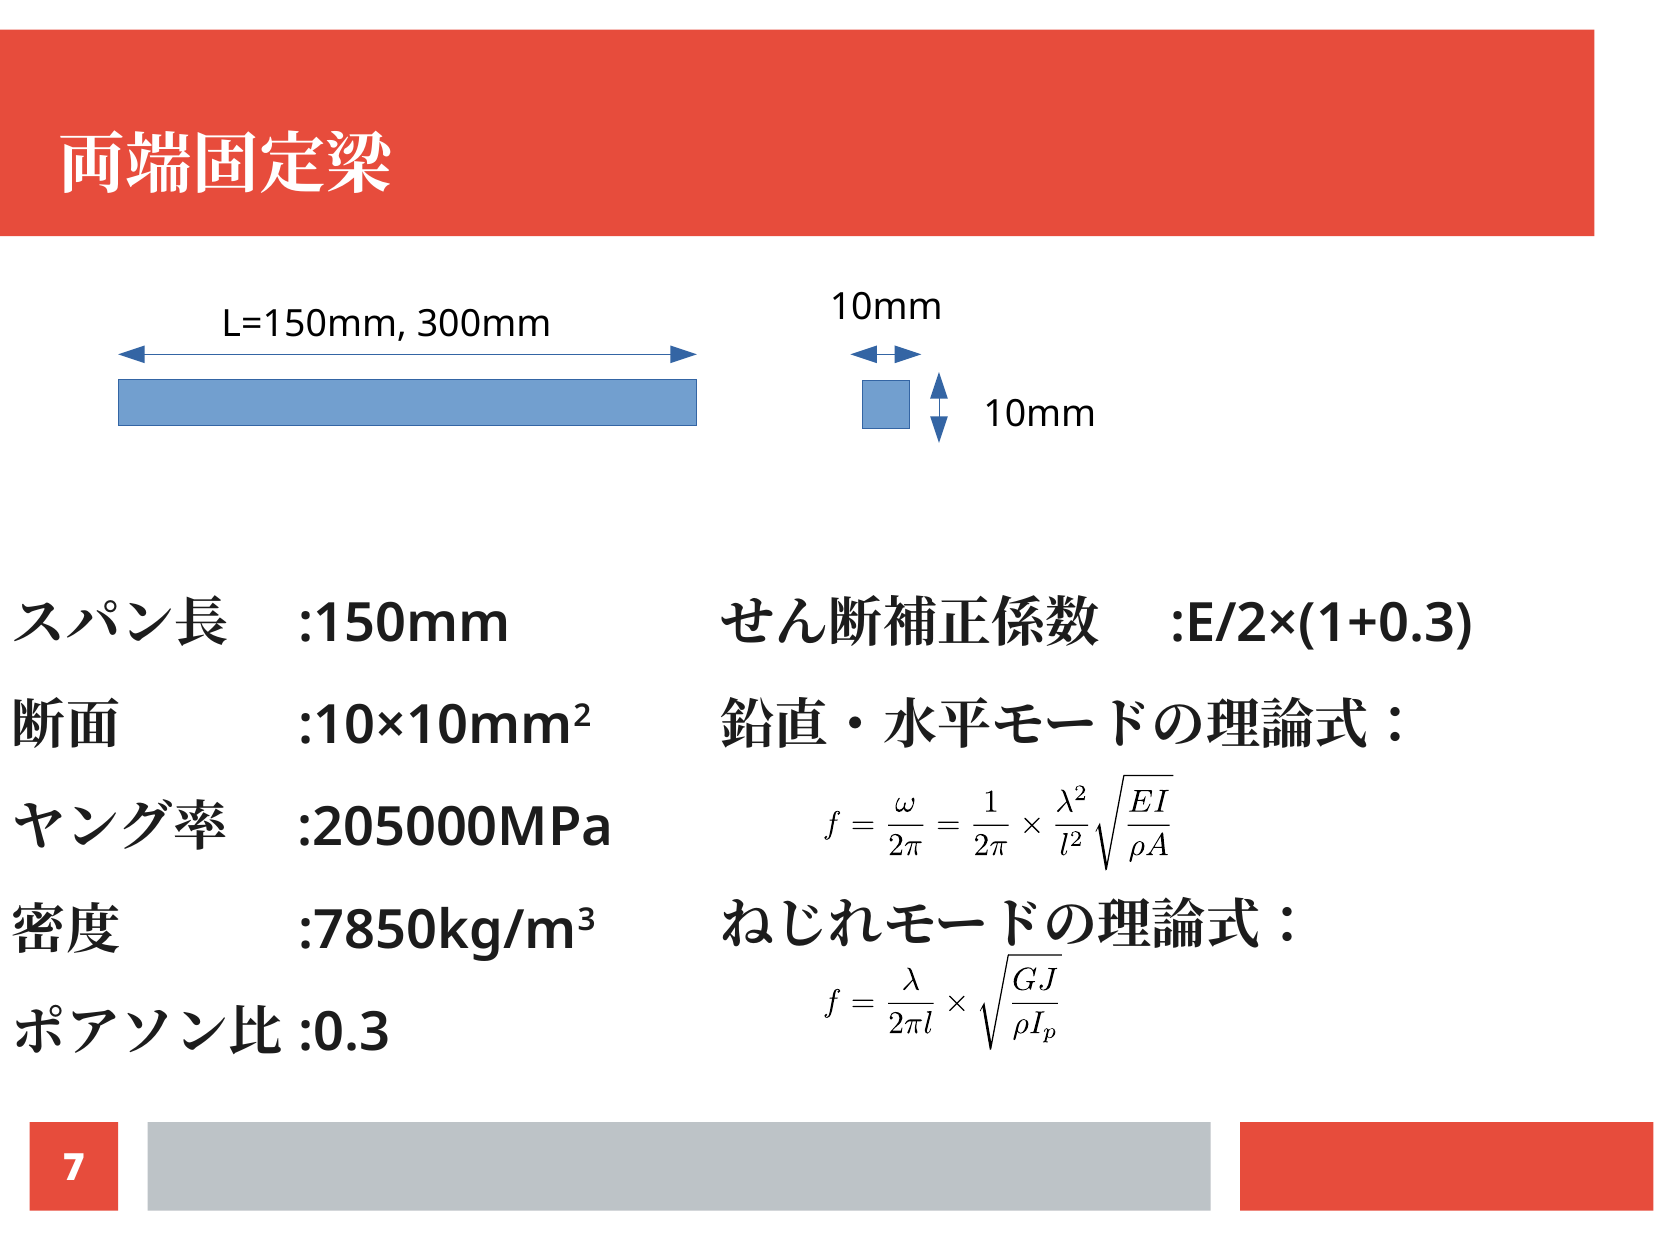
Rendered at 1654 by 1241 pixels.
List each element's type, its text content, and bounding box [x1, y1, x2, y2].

list スパン長 :150mm 断面 :10×10mm2 ヤング率 :205000MPa 密度 :7850kg/m3 ポアソン比:0.3 [11, 578, 709, 1111]
list せん断補正係数 :E/2×(1+0.3) 鉛直・水平モードの理論式： ねじれモードの理論式： [720, 578, 1654, 1118]
text_box L=150mm, 300mm [206, 289, 632, 348]
text_box [118, 379, 697, 426]
text_box 10mm [968, 378, 1158, 438]
picture [821, 953, 1063, 1052]
picture [821, 773, 1175, 872]
text_box 10mm [814, 272, 1004, 331]
title 両端固定梁 [59, 59, 1595, 207]
text_box [862, 380, 910, 429]
